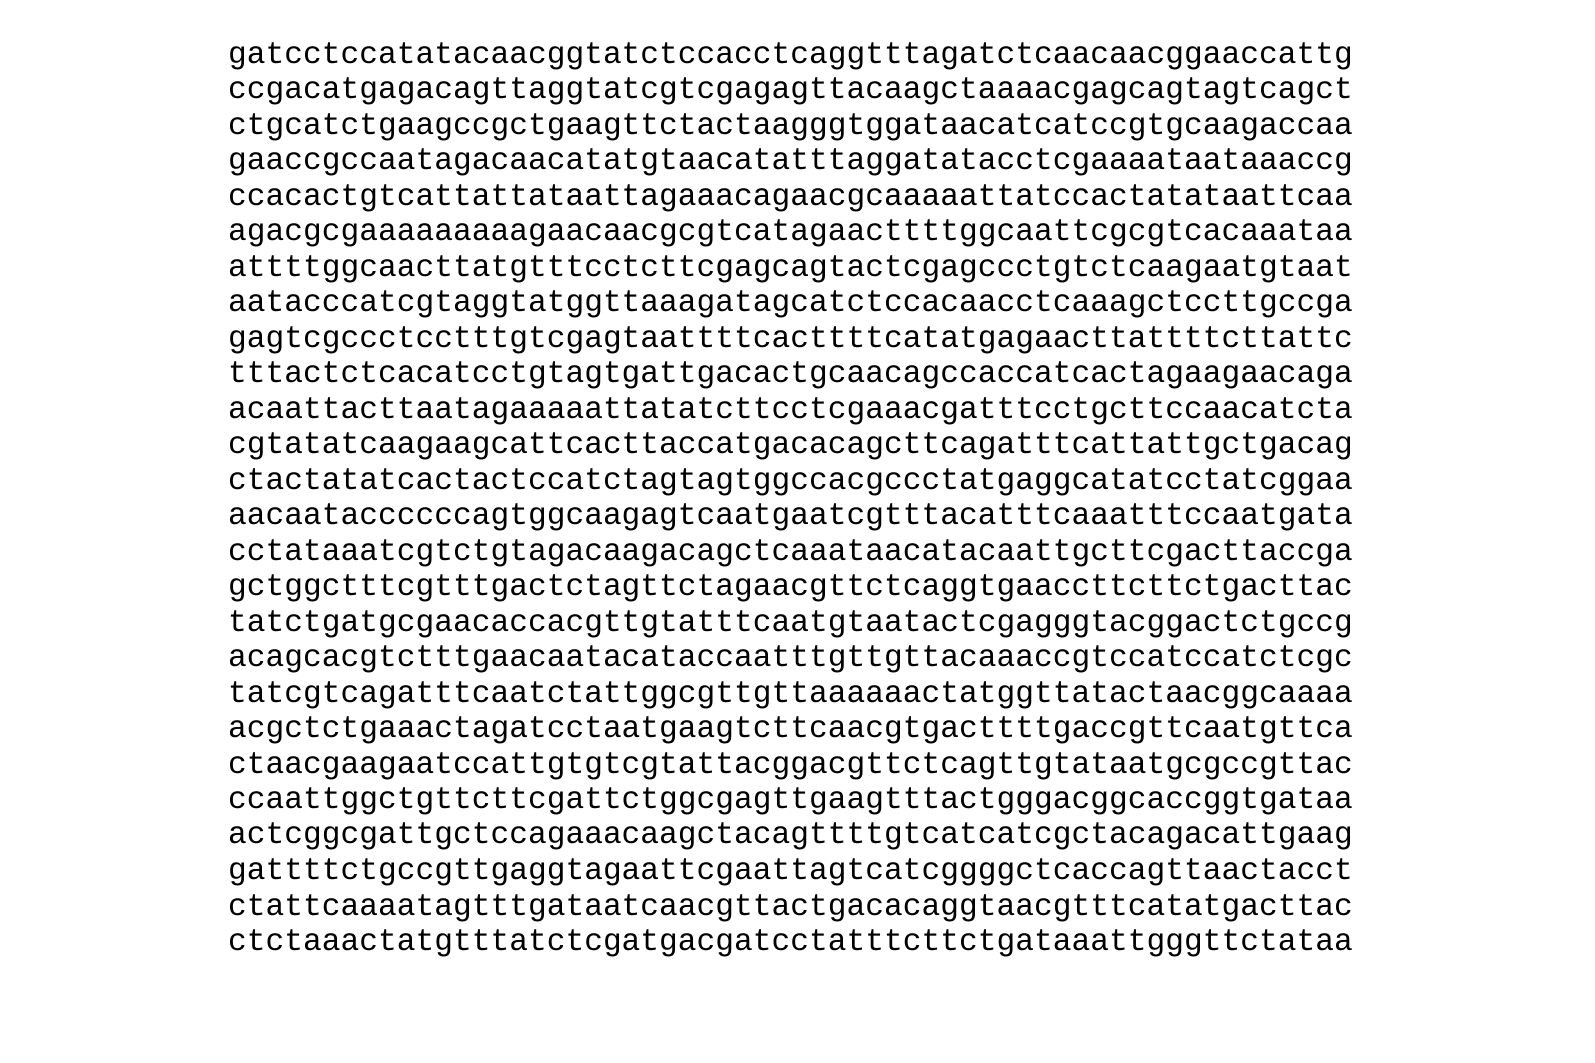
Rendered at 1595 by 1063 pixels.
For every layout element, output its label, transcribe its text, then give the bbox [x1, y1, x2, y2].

text_box gatcctccatatacaacggtatctccacctcaggtttagatctcaacaacggaaccattg ccgacatgagacagttaggtatcgtcgagagttacaagctaaaacgagcagtagtcagct ctgcatctgaagccgctgaagttctactaagggtggataacatcatccgtgcaagaccaa gaaccgccaatagacaacatatgtaacatatttaggatatacctcgaaaataataaaccg ccacactgtcattattataattagaaacagaacgcaaaaattatccactatataattcaa agacgcgaaaaaaaaagaacaacgcgtcatagaacttttggcaattcgcgtcacaaataa attttggcaacttatgtttcctcttcgagcagtactcgagccctgtctcaagaatgtaat aatacccatcgtaggtatggttaaagatagcatctccacaacctcaaagctccttgccga gagtcgccctcctttgtcgagtaattttcacttttcatatgagaacttattttcttattc tttactctcacatcctgtagtgattgacactgcaacagccaccatcactagaagaacaga acaattacttaatagaaaaattatatcttcctcgaaacgatttcctgcttccaacatcta cgtatatcaagaagcattcacttaccatgacacagcttcagatttcattattgctgacag ctactatatcactactccatctagtagtggccacgccctatgaggcatatcctatcggaa aacaataccccccagtggcaagagtcaatgaatcgtttacatttcaaatttccaatgata cctataaatcgtctgtagacaagacagctcaaataacatacaattgcttcgacttaccga gctggctttcgtttgactctagttctagaacgttctcaggtgaaccttcttctgacttac tatctgatgcgaacaccacgttgtatttcaatgtaatactcgagggtacggactctgccg acagcacgtctttgaacaatacataccaatttgttgttacaaaccgtccatccatctcgc tatcgtcagatttcaatctattggcgttgttaaaaaactatggttatactaacggcaaaa acgctctgaaactagatcctaatgaagtcttcaacgtgacttttgaccgttcaatgttca ctaacgaagaatccattgtgtcgtattacggacgttctcagttgtataatgcgccgttac ccaattggctgttcttcgattctggcgagttgaagtttactgggacggcaccggtgataa actcggcgattgctccagaaacaagctacagttttgtcatcatcgctacagacattgaag gattttctgccgttgaggtagaattcgaattagtcatcggggctcaccagttaactacct ctattcaaaatagtttgataatcaacgttactgacacaggtaacgtttcatatgacttac ctctaaactatgtttatctcgatgacgatcctatttcttctgataaattgggttctataa [13, 29, 1568, 1004]
